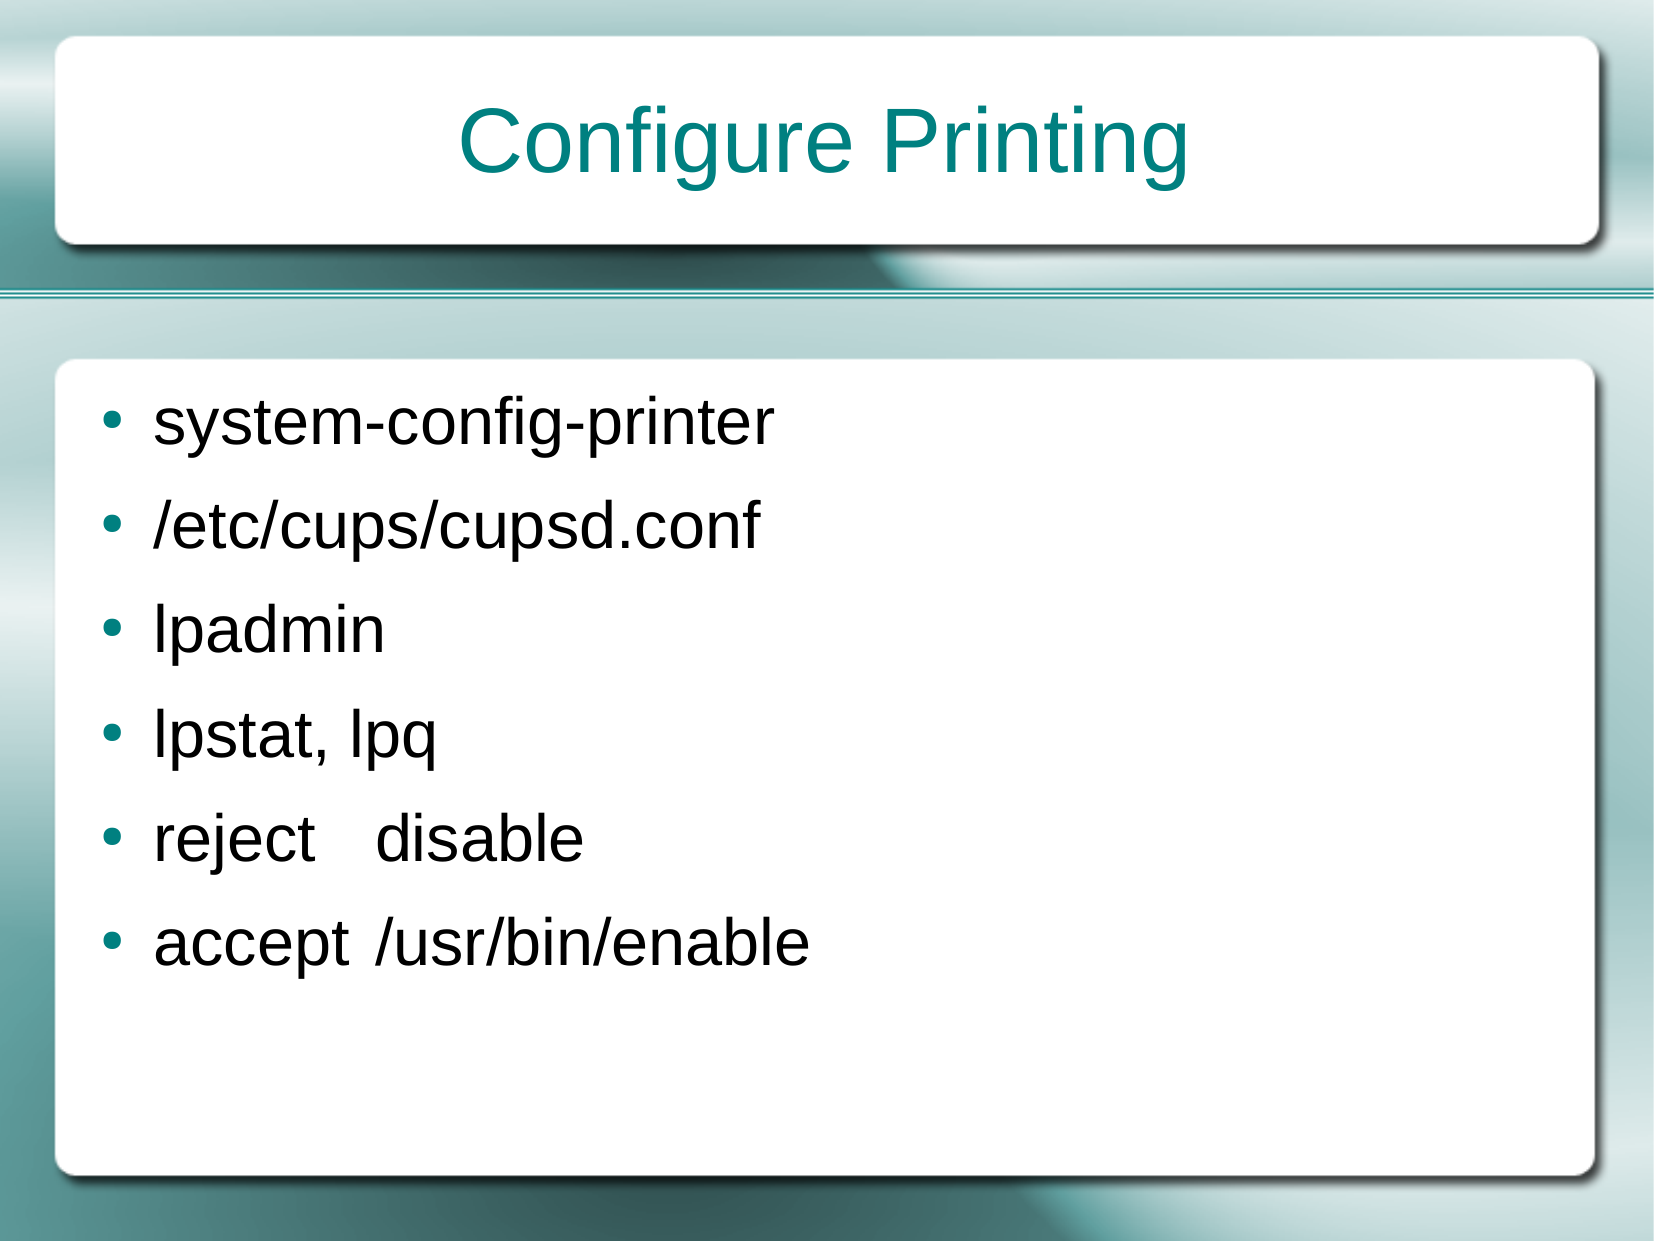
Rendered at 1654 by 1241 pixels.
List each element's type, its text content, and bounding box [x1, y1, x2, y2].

list system-config-printer /etc/cups/cupsd.conf lpadmin lpstat, lpq reject disable accept /usr/bin/enable [82, 383, 1571, 1019]
title Configure Printing [82, 45, 1571, 238]
picture [0, 0, 1654, 1241]
